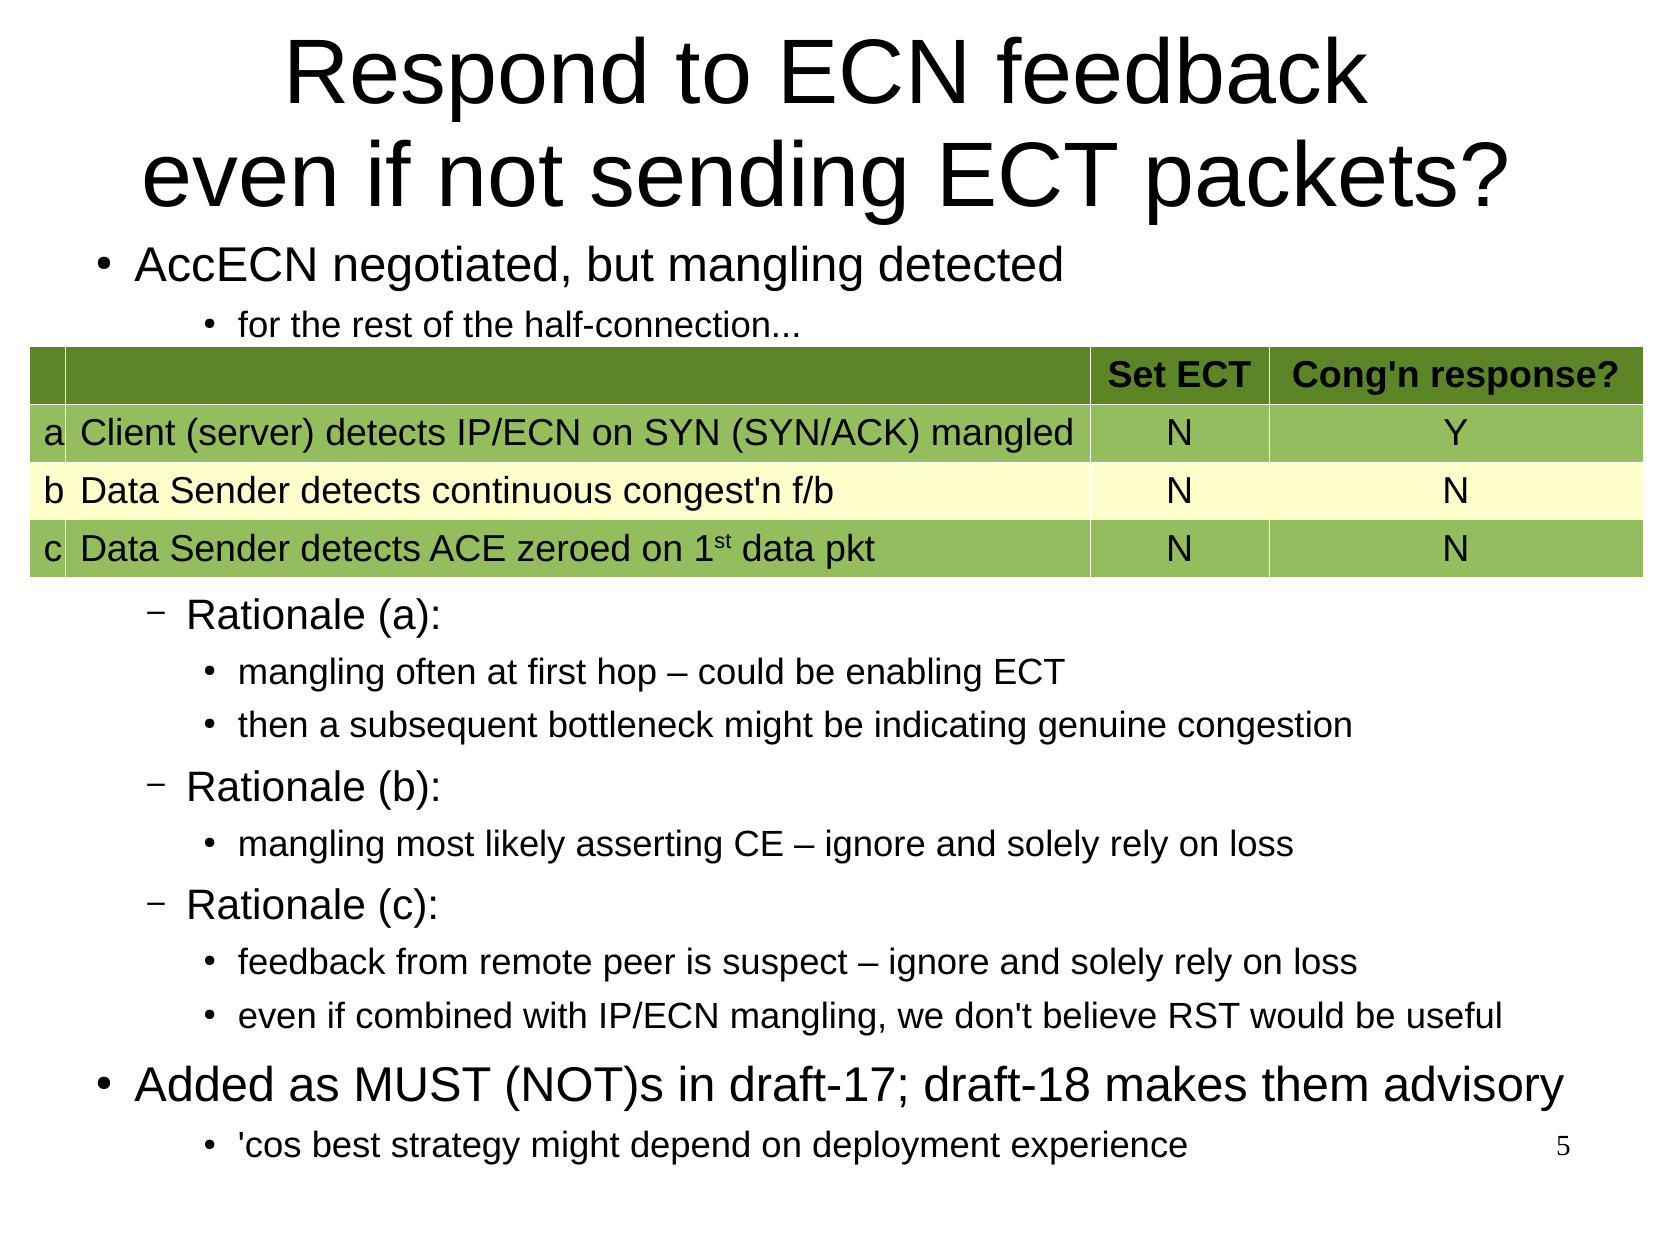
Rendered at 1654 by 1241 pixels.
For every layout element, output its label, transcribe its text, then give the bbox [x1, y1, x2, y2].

table_header [30, 347, 65, 404]
table_cell Data Sender detects continuous congest'n f/b [66, 463, 1090, 519]
list AccECN negotiated, but mangling detected for the rest of the half-connection... Rationale (a): mangling often at first hop – could be enabling ECT then a subsequent bottleneck might be indicating genuine congestion Rationale (b): mangling most likely asserting CE – ignore and solely rely on loss Rationale (c): feedback from remote peer is suspect – ignore and solely rely on loss even if combined with IP/ECN mangling, we don't believe RST would be useful Added as MUST (NOT)s in draft-17; draft-18 makes them advisory 'cos best strategy might depend on deployment experience [82, 578, 1571, 1199]
table_header Set ECT [1091, 347, 1269, 404]
table_cell N [1091, 520, 1269, 577]
table_cell N [1091, 463, 1269, 519]
table_cell Y [1270, 405, 1643, 462]
list AccECN negotiated, but mangling detected for the rest of the half-connection... Rationale (a): mangling often at first hop – could be enabling ECT then a subsequent bottleneck might be indicating genuine congestion Rationale (b): mangling most likely asserting CE – ignore and solely rely on loss Rationale (c): feedback from remote peer is suspect – ignore and solely rely on loss even if combined with IP/ECN mangling, we don't believe RST would be useful Added as MUST (NOT)s in draft-17; draft-18 makes them advisory 'cos best strategy might depend on deployment experience [82, 237, 1571, 346]
table_cell N [1270, 520, 1643, 577]
table_cell a [30, 405, 65, 462]
table_header Cong'n response? [1270, 347, 1643, 404]
title Respond to ECN feedback even if not sending ECT packets? [82, 19, 1571, 227]
table_cell N [1091, 405, 1269, 462]
table_header [66, 347, 1090, 404]
table_cell Client (server) detects IP/ECN on SYN (SYN/ACK) mangled [66, 405, 1090, 462]
table_cell Data Sender detects ACE zeroed on 1st data pkt [66, 520, 1090, 577]
table_cell c [30, 520, 65, 577]
table_cell b [30, 463, 65, 519]
table_cell N [1270, 463, 1643, 519]
